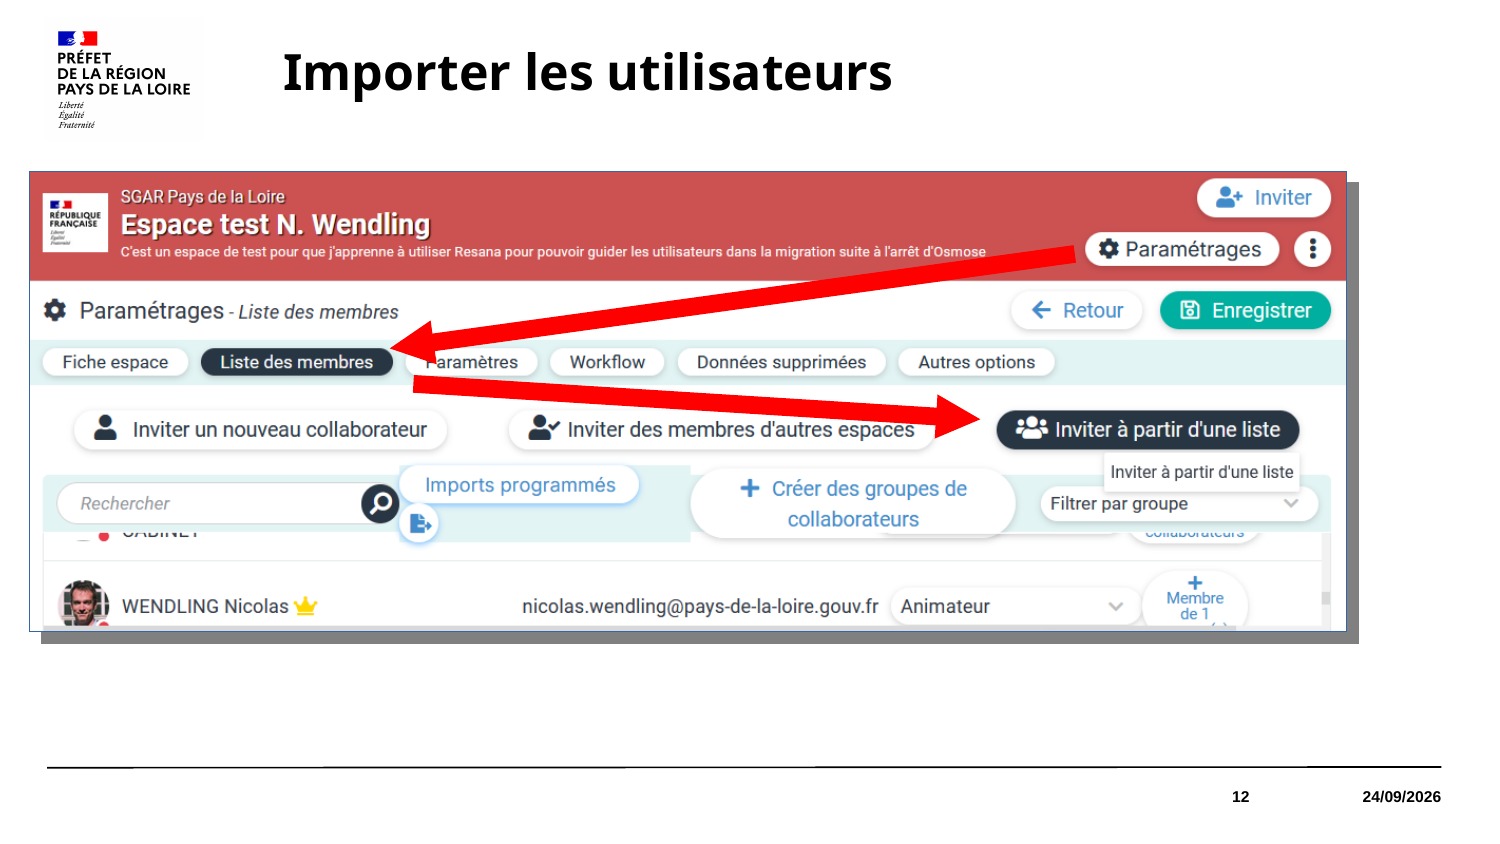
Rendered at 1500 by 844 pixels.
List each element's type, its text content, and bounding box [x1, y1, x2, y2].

title Importer les utilisateurs [283, 47, 1347, 166]
picture [44, 17, 204, 142]
picture [29, 171, 1347, 632]
